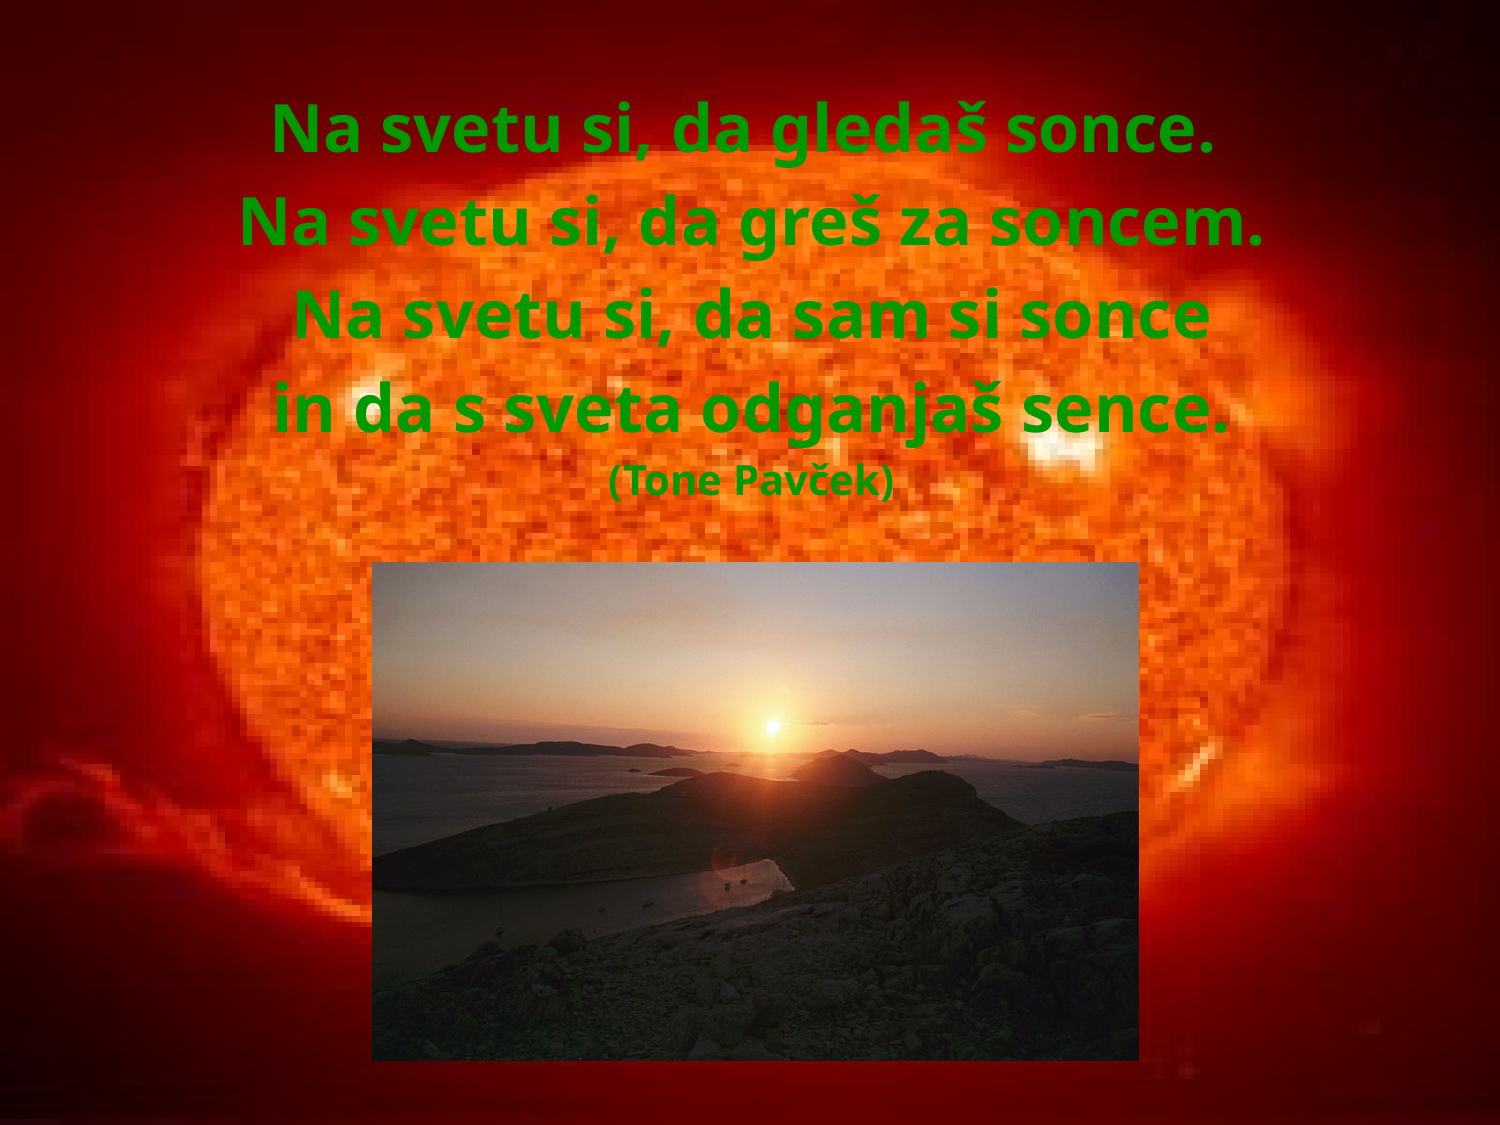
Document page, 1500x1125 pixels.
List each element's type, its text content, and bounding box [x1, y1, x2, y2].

picture [0, 0, 1500, 1125]
list Na svetu si, da gledaš sonce. Na svetu si, da greš za soncem. Na svetu si, da sam si sonce in da s sveta odganjaš sence. (Tone Pavček) [76, 78, 1427, 821]
